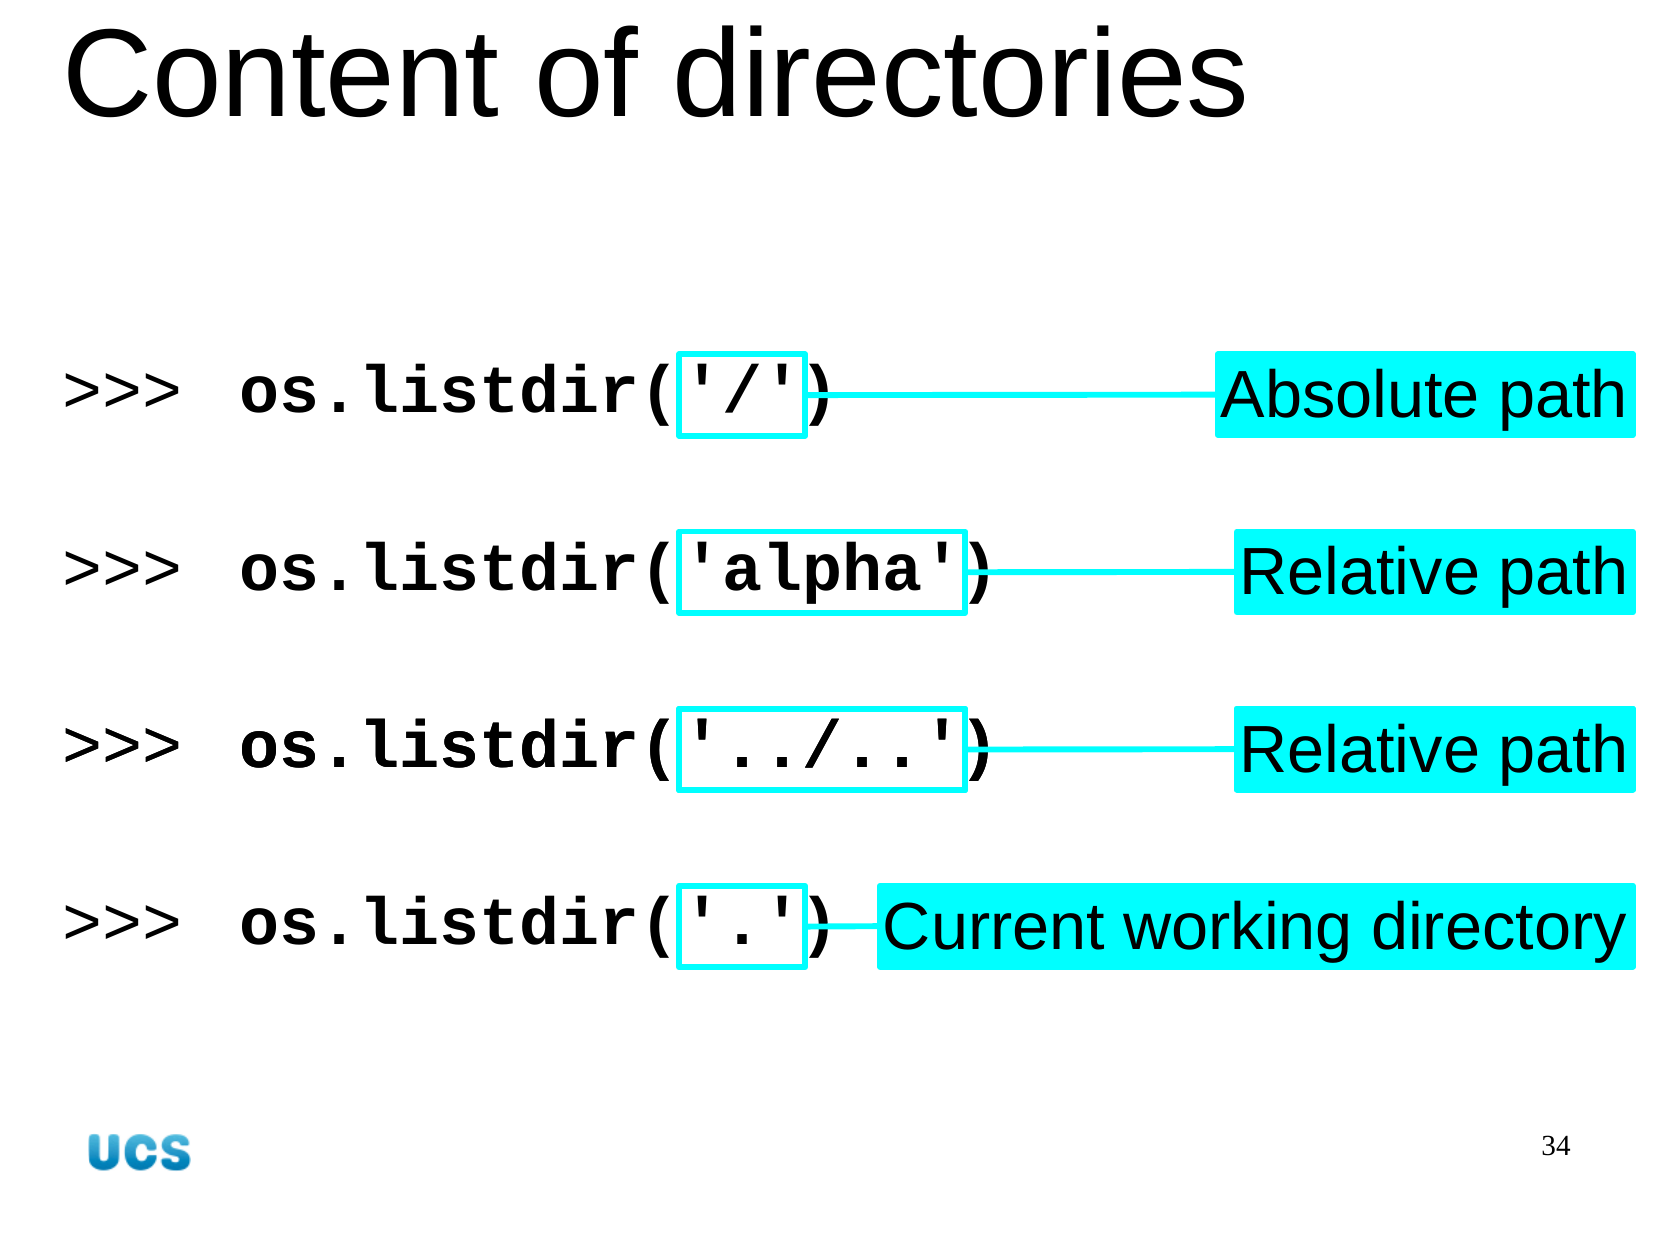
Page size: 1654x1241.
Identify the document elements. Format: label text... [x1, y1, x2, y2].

text_box Relative path [1236, 531, 1633, 613]
text_box os.listdir( ) [236, 885, 676, 968]
text_box Absolute path [1217, 354, 1633, 436]
text_box os.listdir( ) [236, 531, 676, 613]
text_box >>> [59, 354, 186, 436]
text_box os.listdir( ) [968, 708, 1003, 746]
text_box os.listdir( ) [808, 930, 843, 968]
text_box os.listdir( ) [808, 354, 843, 392]
text_box '../..' [679, 708, 966, 791]
text_box os.listdir( ) [236, 354, 676, 436]
text_box os.listdir( ) [236, 708, 676, 791]
picture [88, 1133, 191, 1172]
text_box Content of directories [59, 0, 1254, 146]
text_box '.' [679, 885, 806, 968]
text_box '/' [679, 354, 806, 436]
text_box os.listdir( ) [808, 885, 843, 923]
text_box os.listdir( ) [968, 531, 1003, 569]
text_box Relative path [1236, 708, 1633, 790]
text_box >>> [59, 708, 186, 791]
text_box 'alpha' [679, 531, 966, 613]
text_box >>> [59, 531, 186, 613]
text_box os.listdir( ) [968, 753, 1003, 791]
text_box >>> [59, 885, 186, 968]
text_box os.listdir( ) [968, 576, 1003, 613]
text_box Current working directory [879, 885, 1633, 967]
text_box os.listdir( ) [808, 398, 843, 436]
